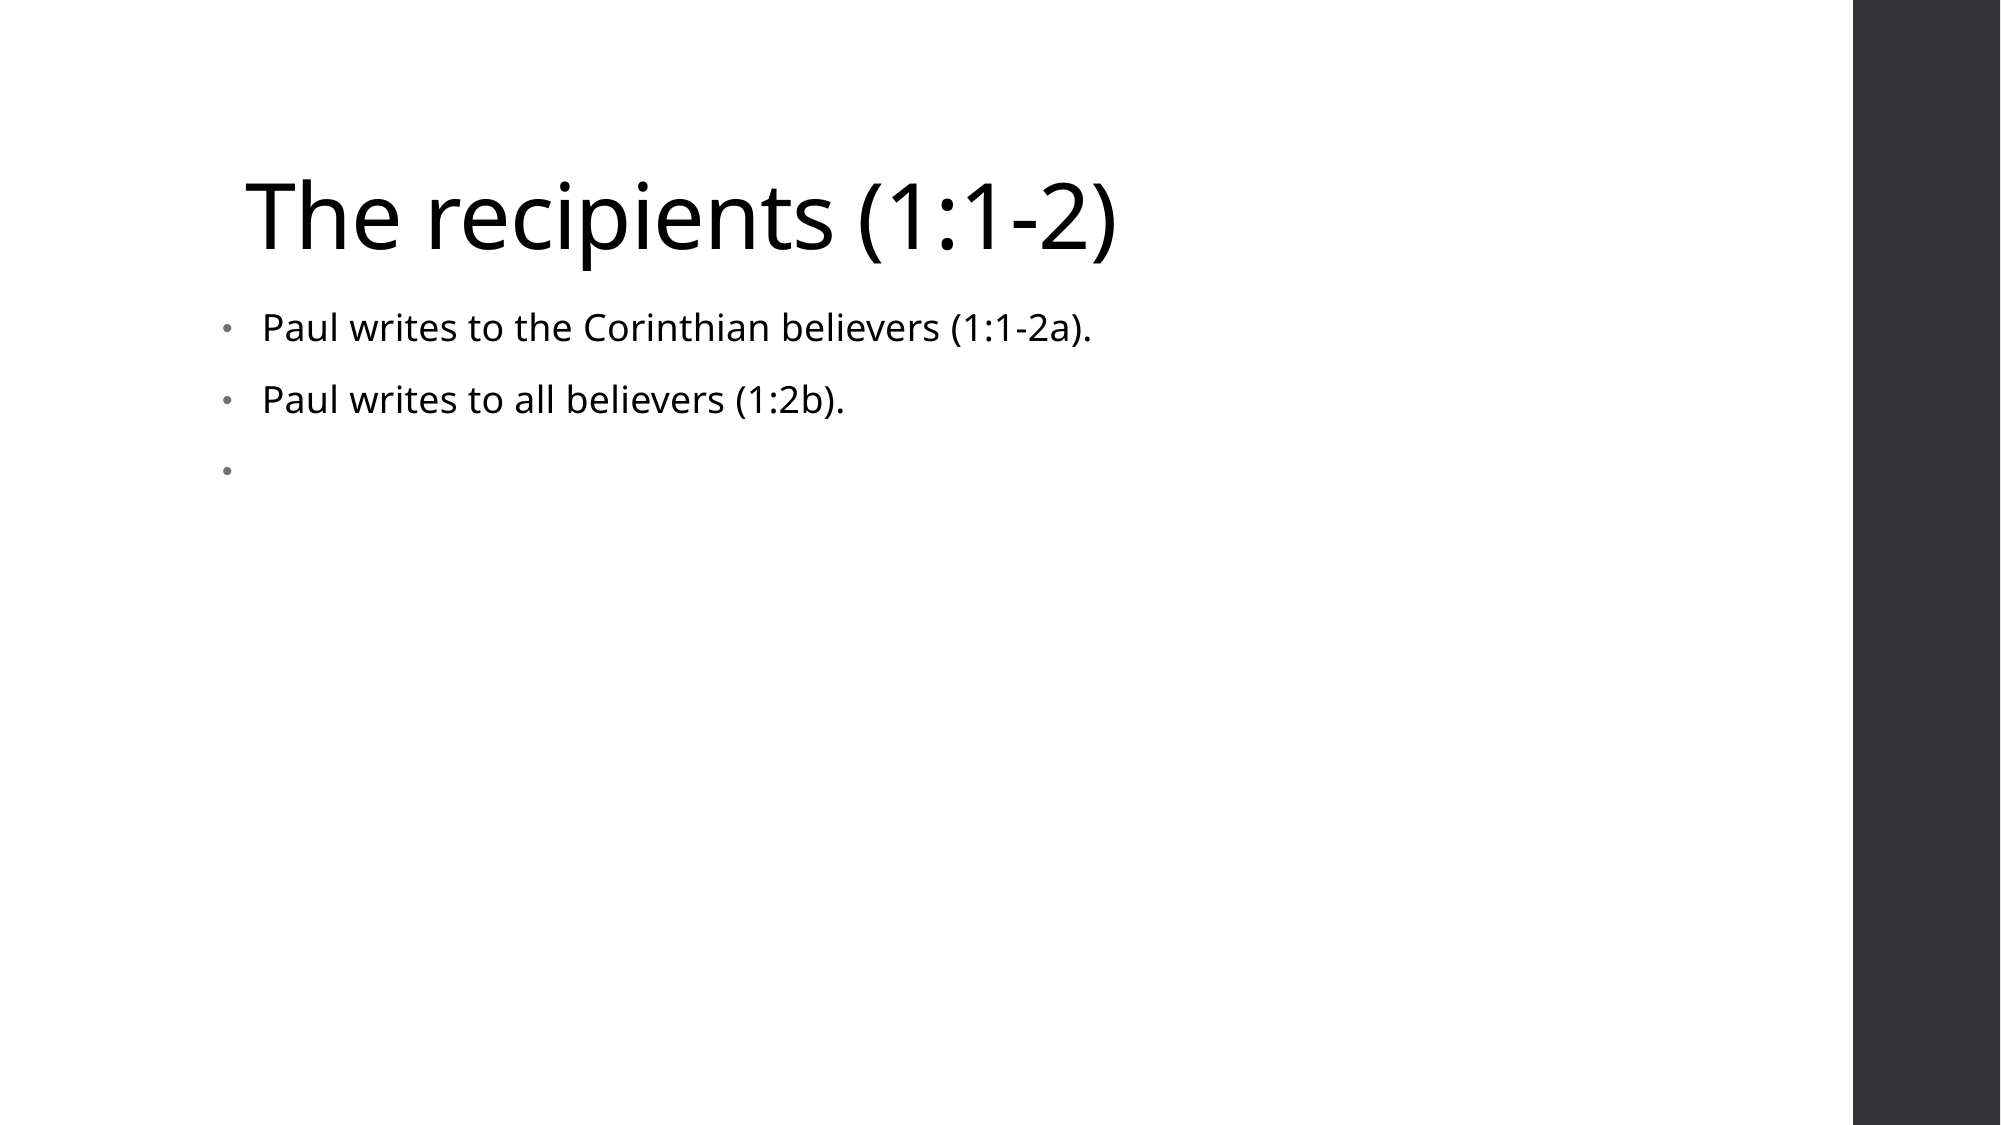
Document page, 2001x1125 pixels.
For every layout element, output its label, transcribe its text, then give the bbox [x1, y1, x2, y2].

title The recipients (1:1-2) [206, 60, 1797, 278]
list Paul writes to the Corinthian believers (1:1-2a). Paul writes to all believers (1:2b). [206, 299, 1617, 1014]
